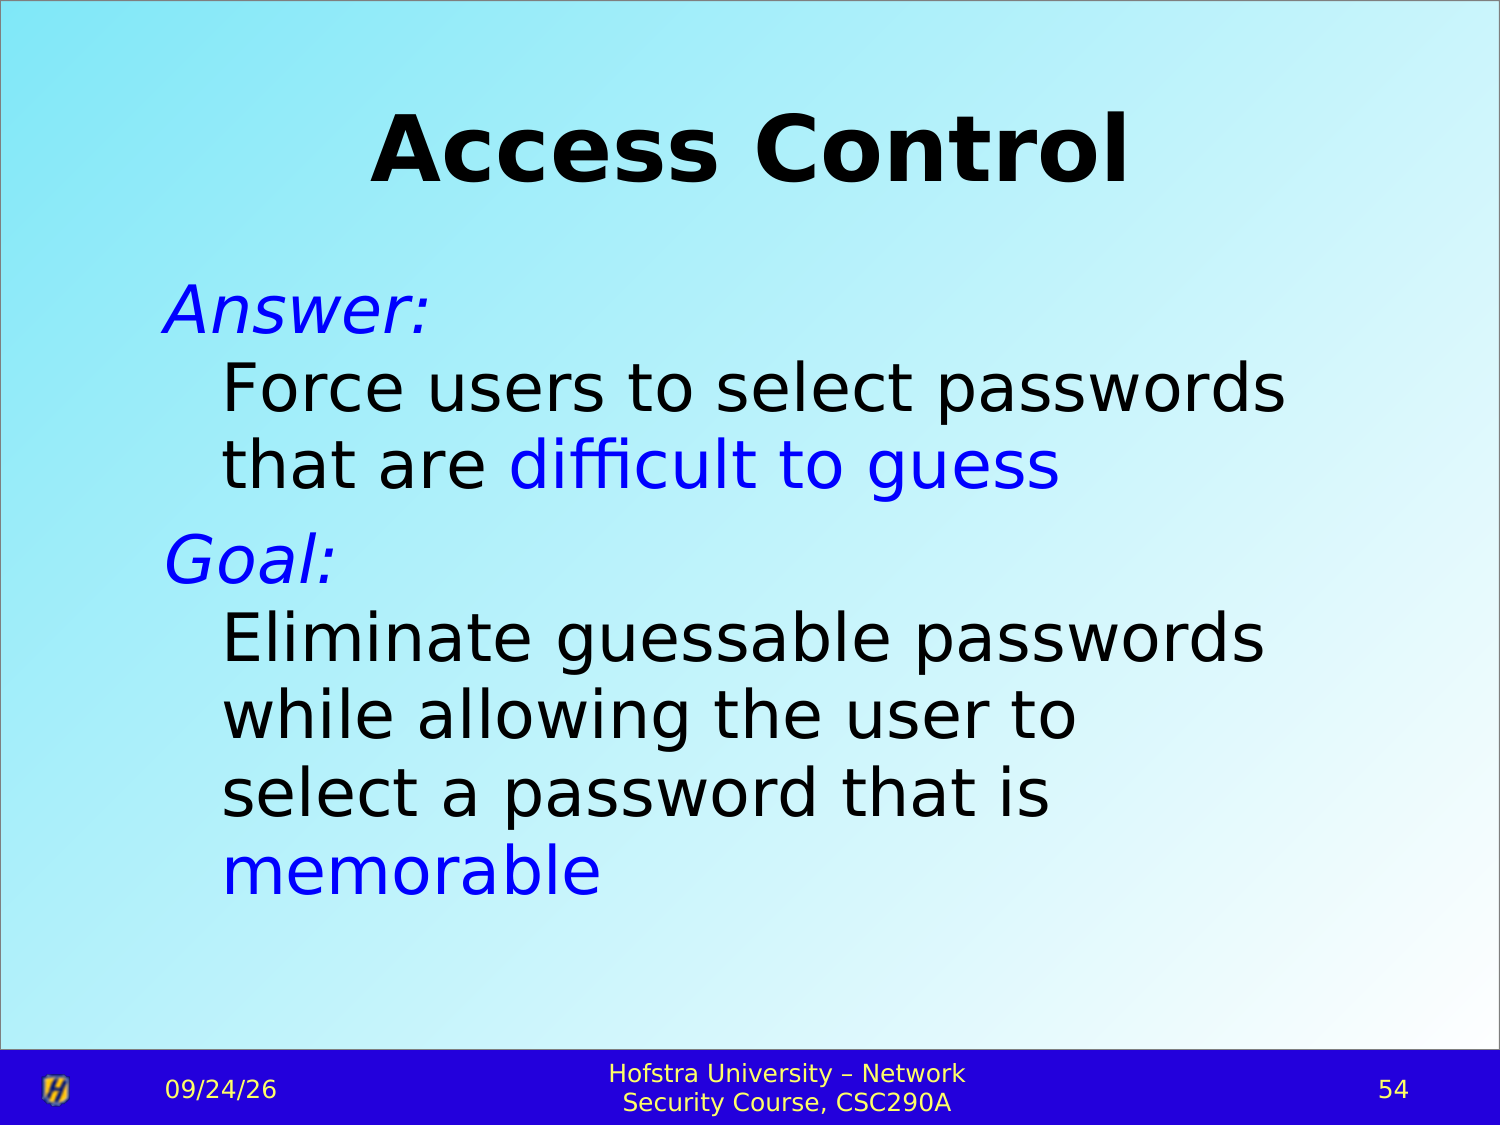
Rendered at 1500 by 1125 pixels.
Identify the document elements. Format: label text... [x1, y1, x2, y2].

picture [37, 1072, 76, 1110]
title Access Control [112, 84, 1391, 212]
list Answer: Force users to select passwords that are difficult to guess Goal: Eliminate guessable passwords while allowing the user to select a password that is memorable [150, 263, 1307, 1013]
